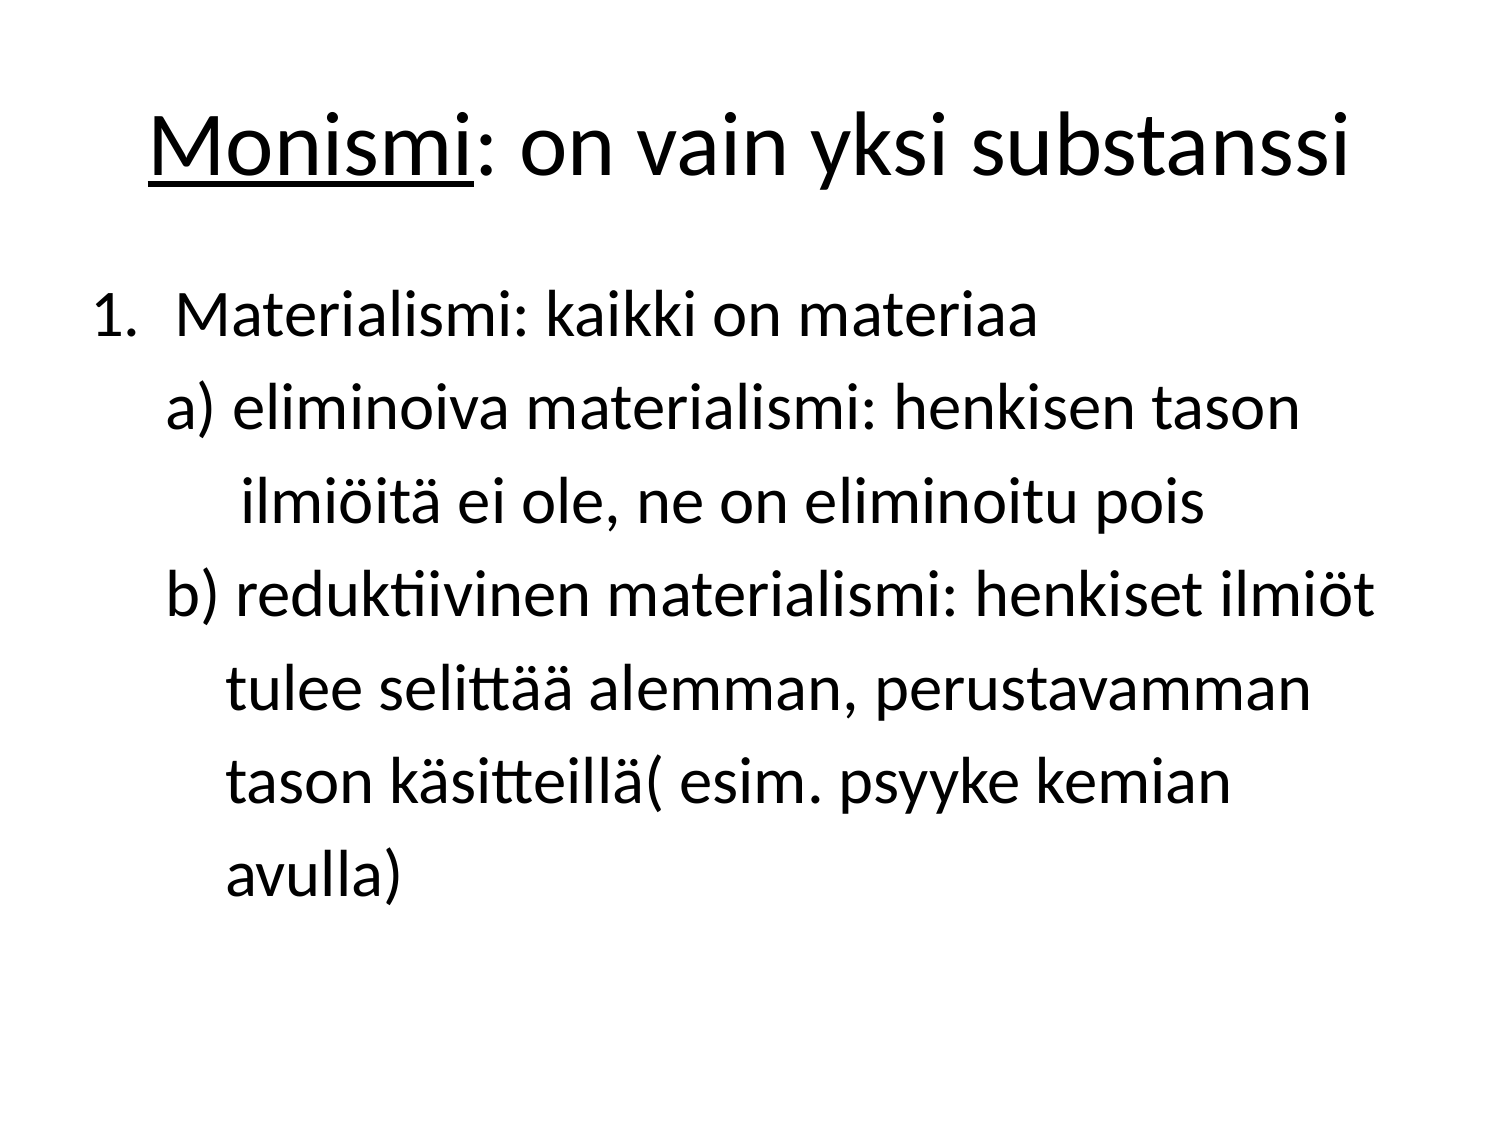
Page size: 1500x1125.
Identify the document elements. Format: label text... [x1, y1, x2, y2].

list Materialismi: kaikki on materiaa a) eliminoiva materialismi: henkisen tason ilmiöitä ei ole, ne on eliminoitu pois b) reduktiivinen materialismi: henkiset ilmiöt tulee selittää alemman, perustavamman tason käsitteillä( esim. psyyke kemian avulla) [75, 262, 1425, 1005]
title Monismi: on vain yksi substanssi [75, 45, 1425, 233]
